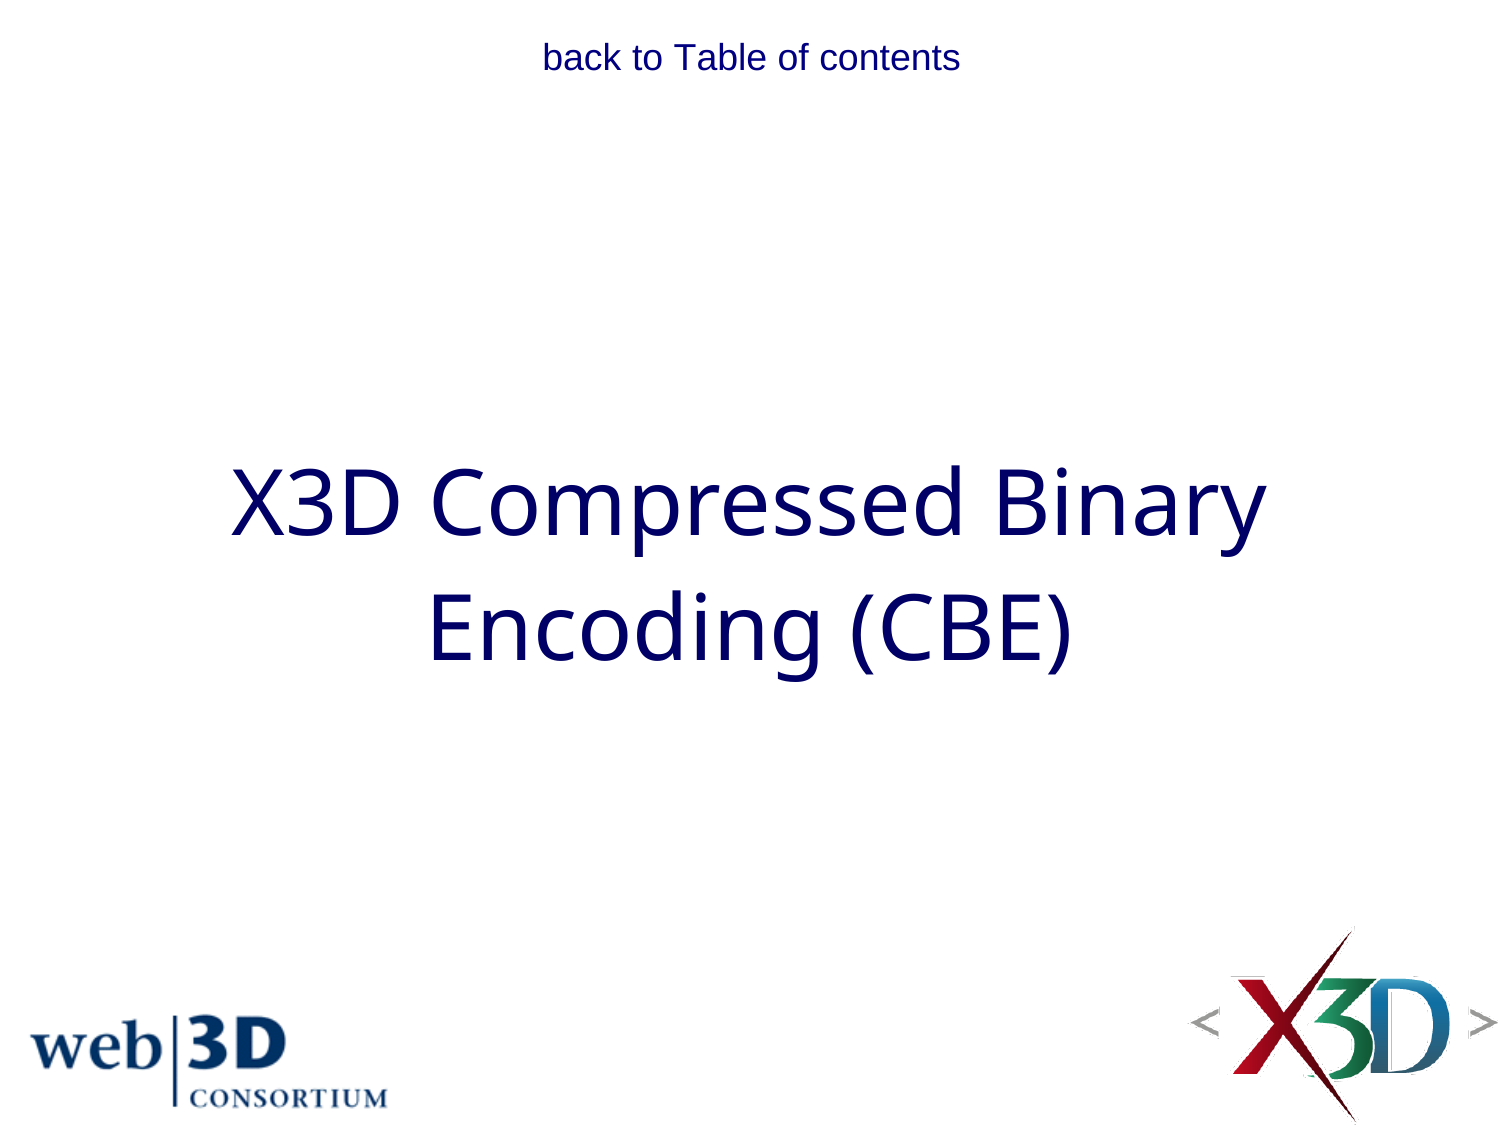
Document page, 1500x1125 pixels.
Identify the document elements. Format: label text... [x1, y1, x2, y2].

picture [12, 998, 413, 1118]
subtitle X3D Compressed Binary Encoding (CBE) [112, 412, 1388, 713]
picture [1187, 926, 1500, 1125]
text_box back to Table of contents [512, 28, 991, 86]
